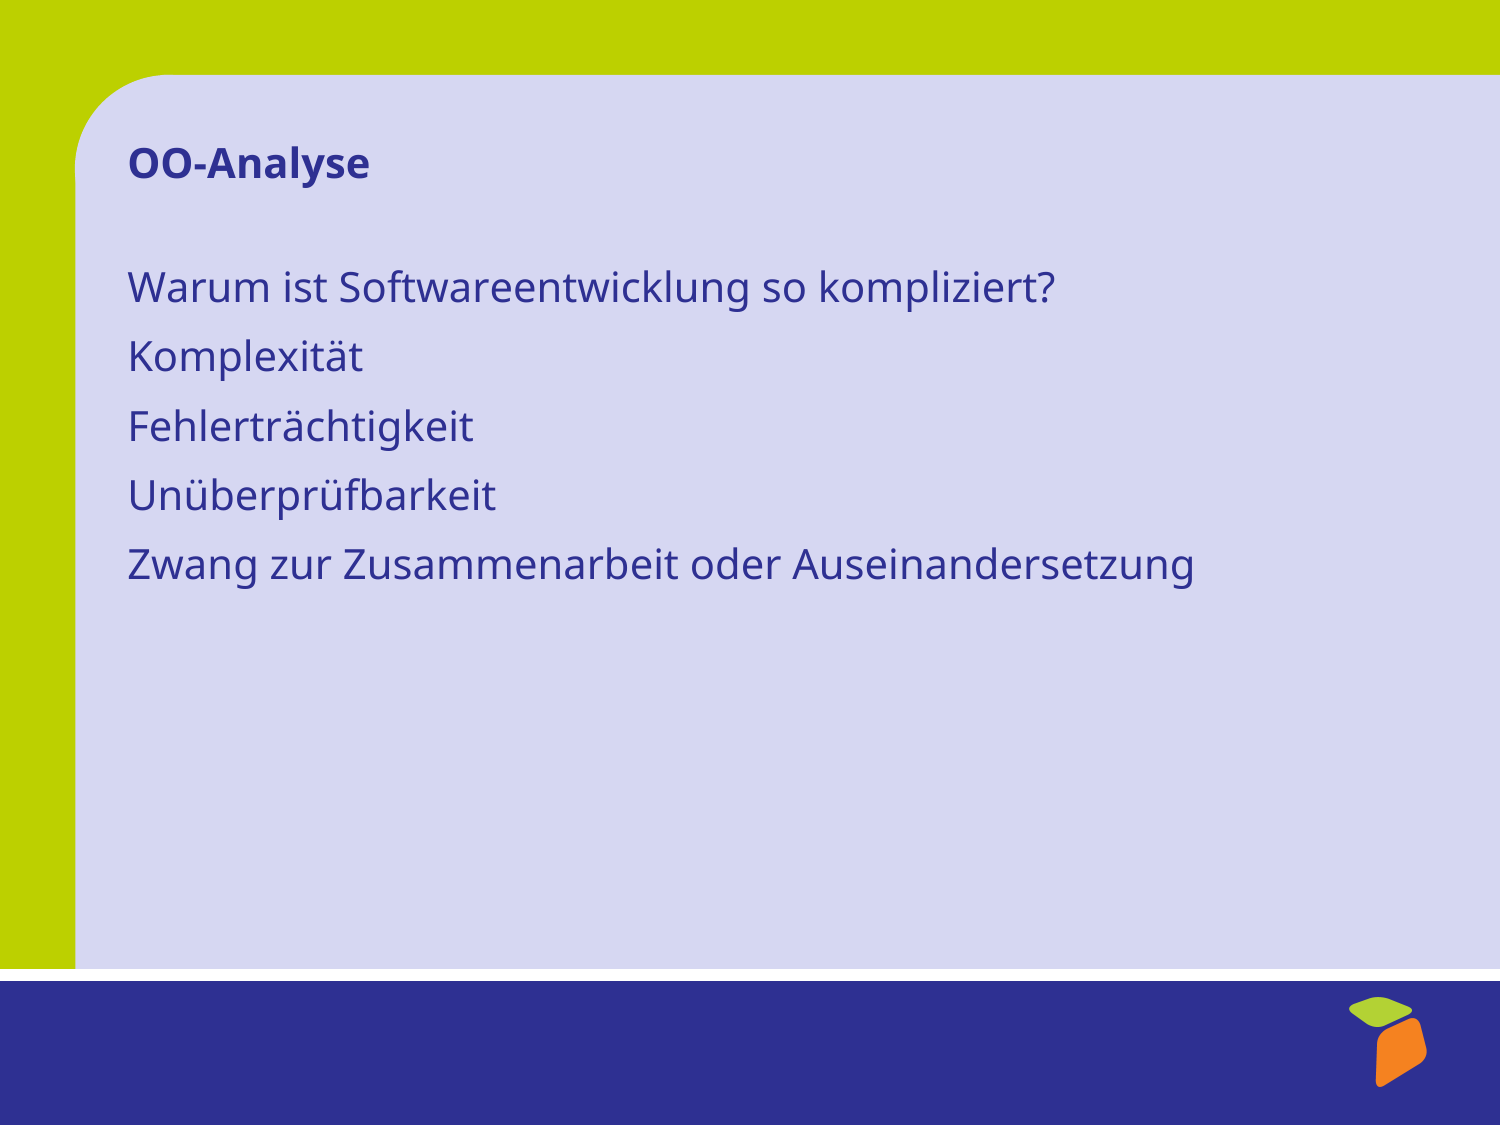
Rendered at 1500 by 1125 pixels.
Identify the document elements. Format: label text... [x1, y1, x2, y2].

title OO-Analyse [112, 112, 1388, 213]
list Warum ist Softwareentwicklung so kompliziert? Komplexität Fehlerträchtigkeit Unüberprüfbarkeit Zwang zur Zusammenarbeit oder Auseinandersetzung [112, 249, 1388, 1038]
picture [0, 981, 1500, 1125]
